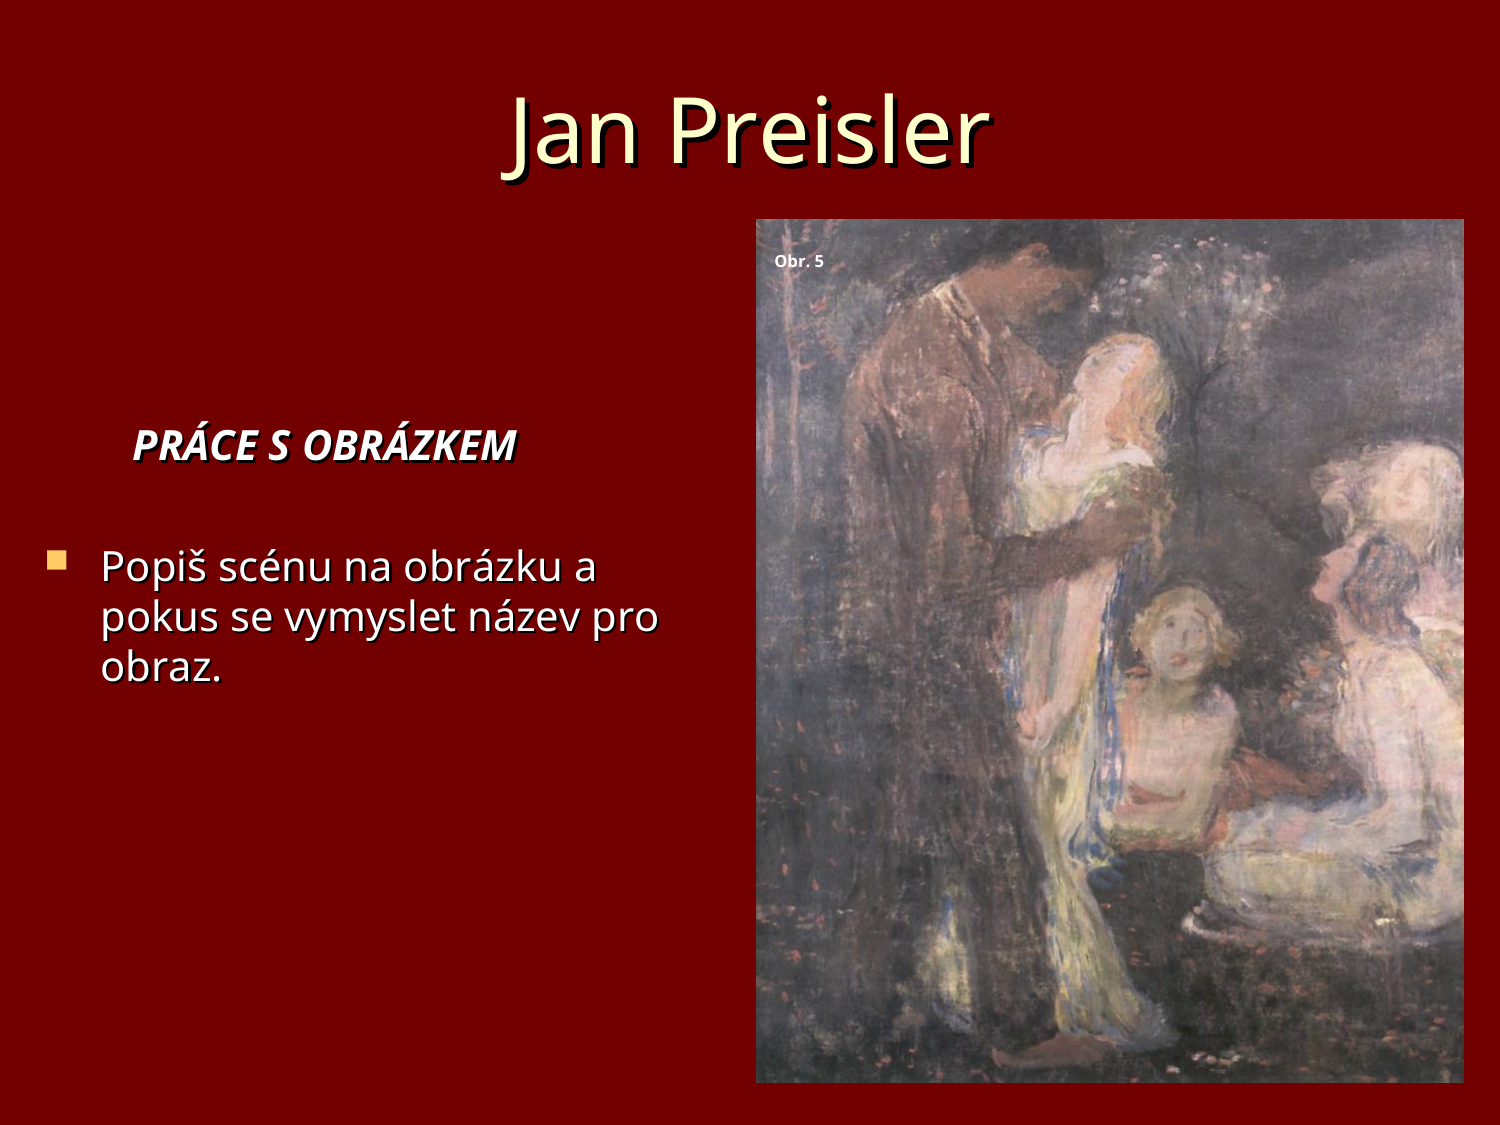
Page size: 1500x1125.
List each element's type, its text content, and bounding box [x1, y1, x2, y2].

text_box Obr. 5 [759, 242, 840, 279]
text_box [756, 220, 1464, 1083]
title Jan Preisler [75, 45, 1426, 209]
list PRÁCE S OBRÁZKEM Popiš scénu na obrázku a pokus se vymyslet název pro obraz. [29, 290, 738, 1000]
